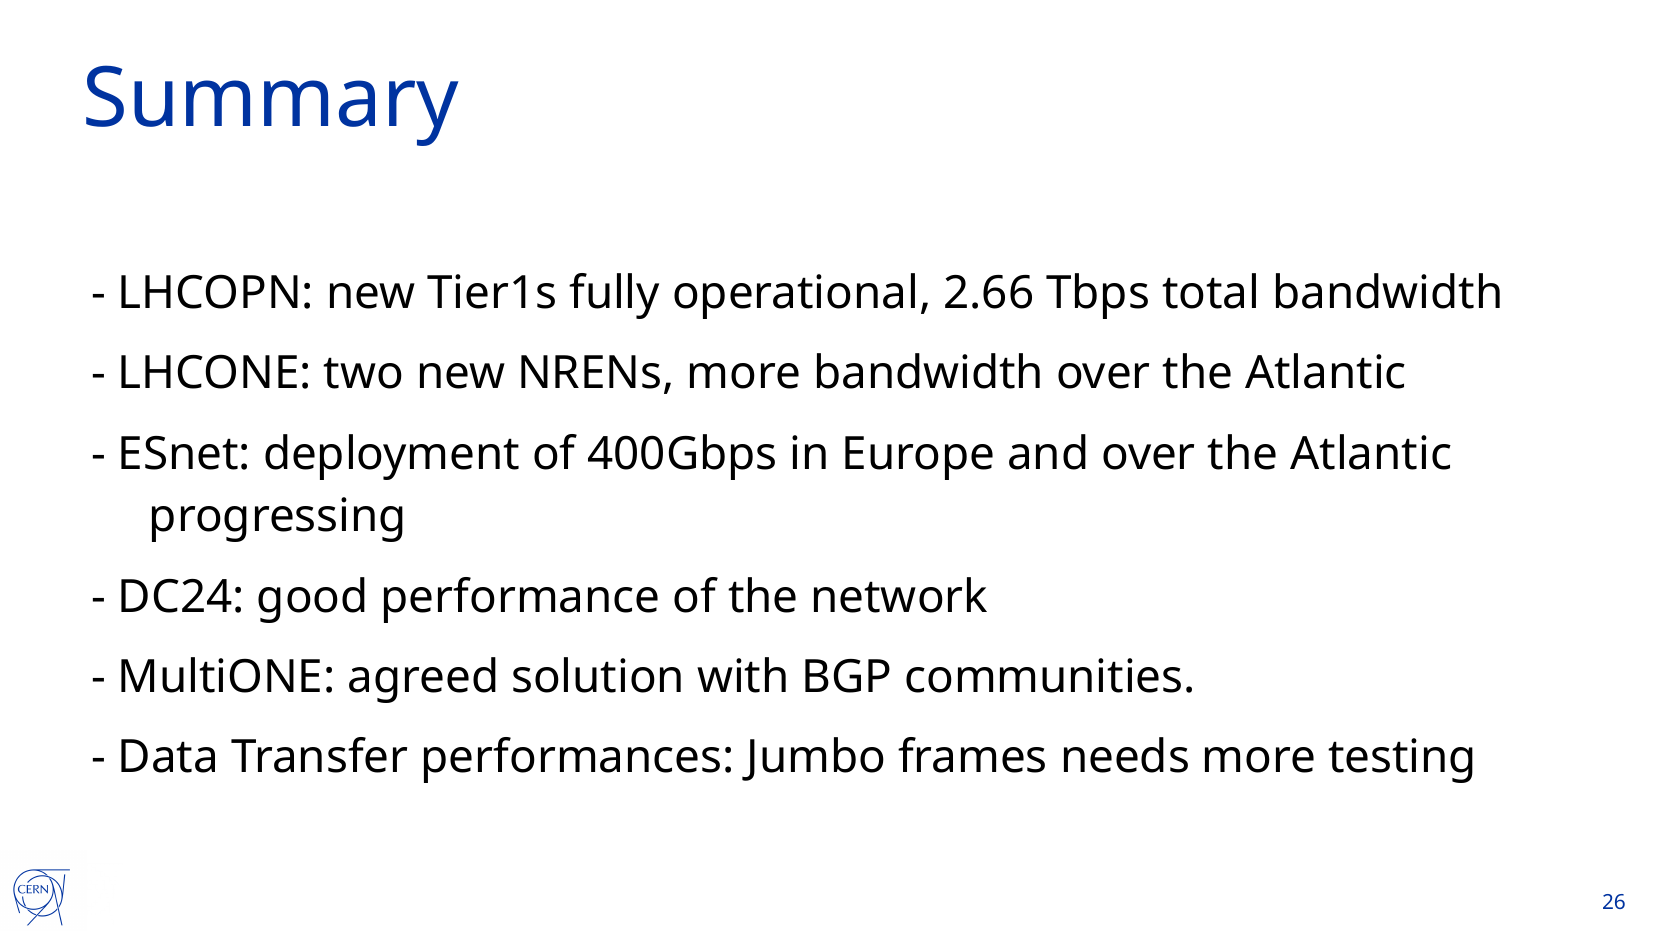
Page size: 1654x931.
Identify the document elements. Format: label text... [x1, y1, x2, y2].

picture [0, 850, 76, 931]
text_box - LHCOPN: new Tier1s fully operational, 2.66 Tbps total bandwidth - LHCONE: two new NRENs, more bandwidth over the Atlantic - ESnet: deployment of 400Gbps in Europe and over the Atlantic progressing - DC24: good performance of the network - MultiONE: agreed solution with BGP communities. - Data Transfer performances: Jumbo frames needs more testing [76, 172, 1601, 931]
title Summary [82, 37, 1571, 142]
